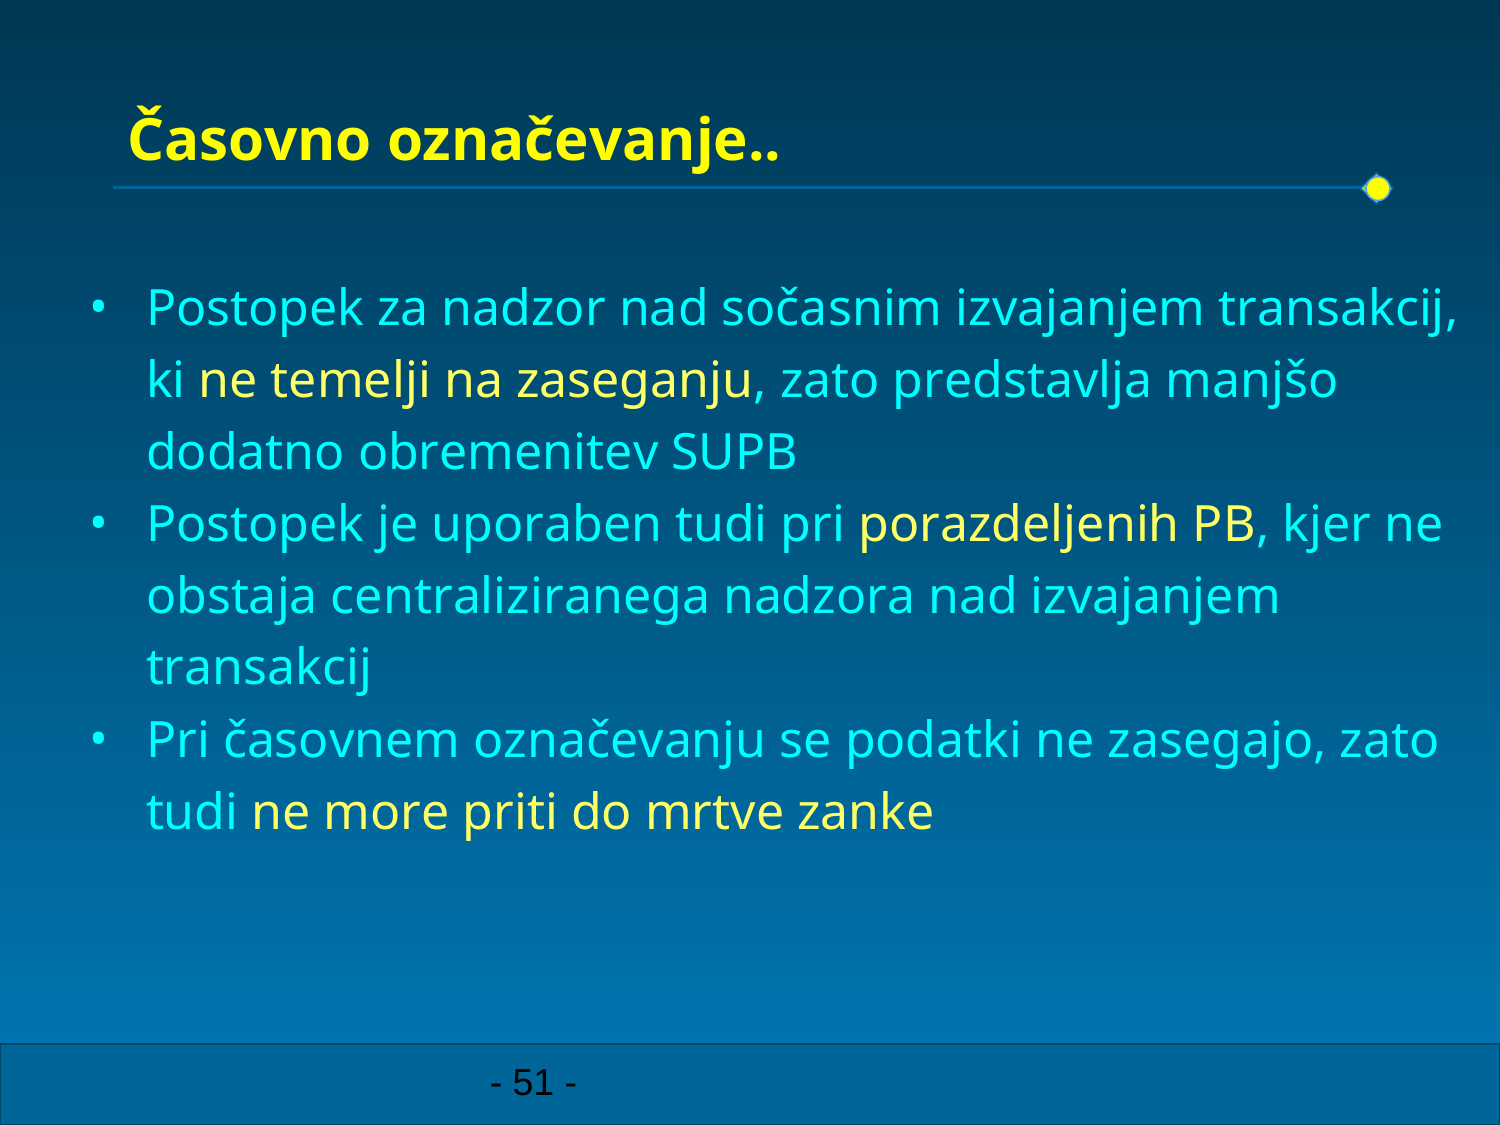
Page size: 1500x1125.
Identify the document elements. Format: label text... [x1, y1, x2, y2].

title Časovno označevanje.. [112, 94, 1388, 181]
list Postopek za nadzor nad sočasnim izvajanjem transakcij, ki ne temelji na zaseganju, zato predstavlja manjšo dodatno obremenitev SUPB Postopek je uporaben tudi pri porazdeljenih PB, kjer ne obstaja centraliziranega nadzora nad izvajanjem transakcij Pri časovnem označevanju se podatki ne zasegajo, zato tudi ne more priti do mrtve zanke [75, 255, 1500, 990]
